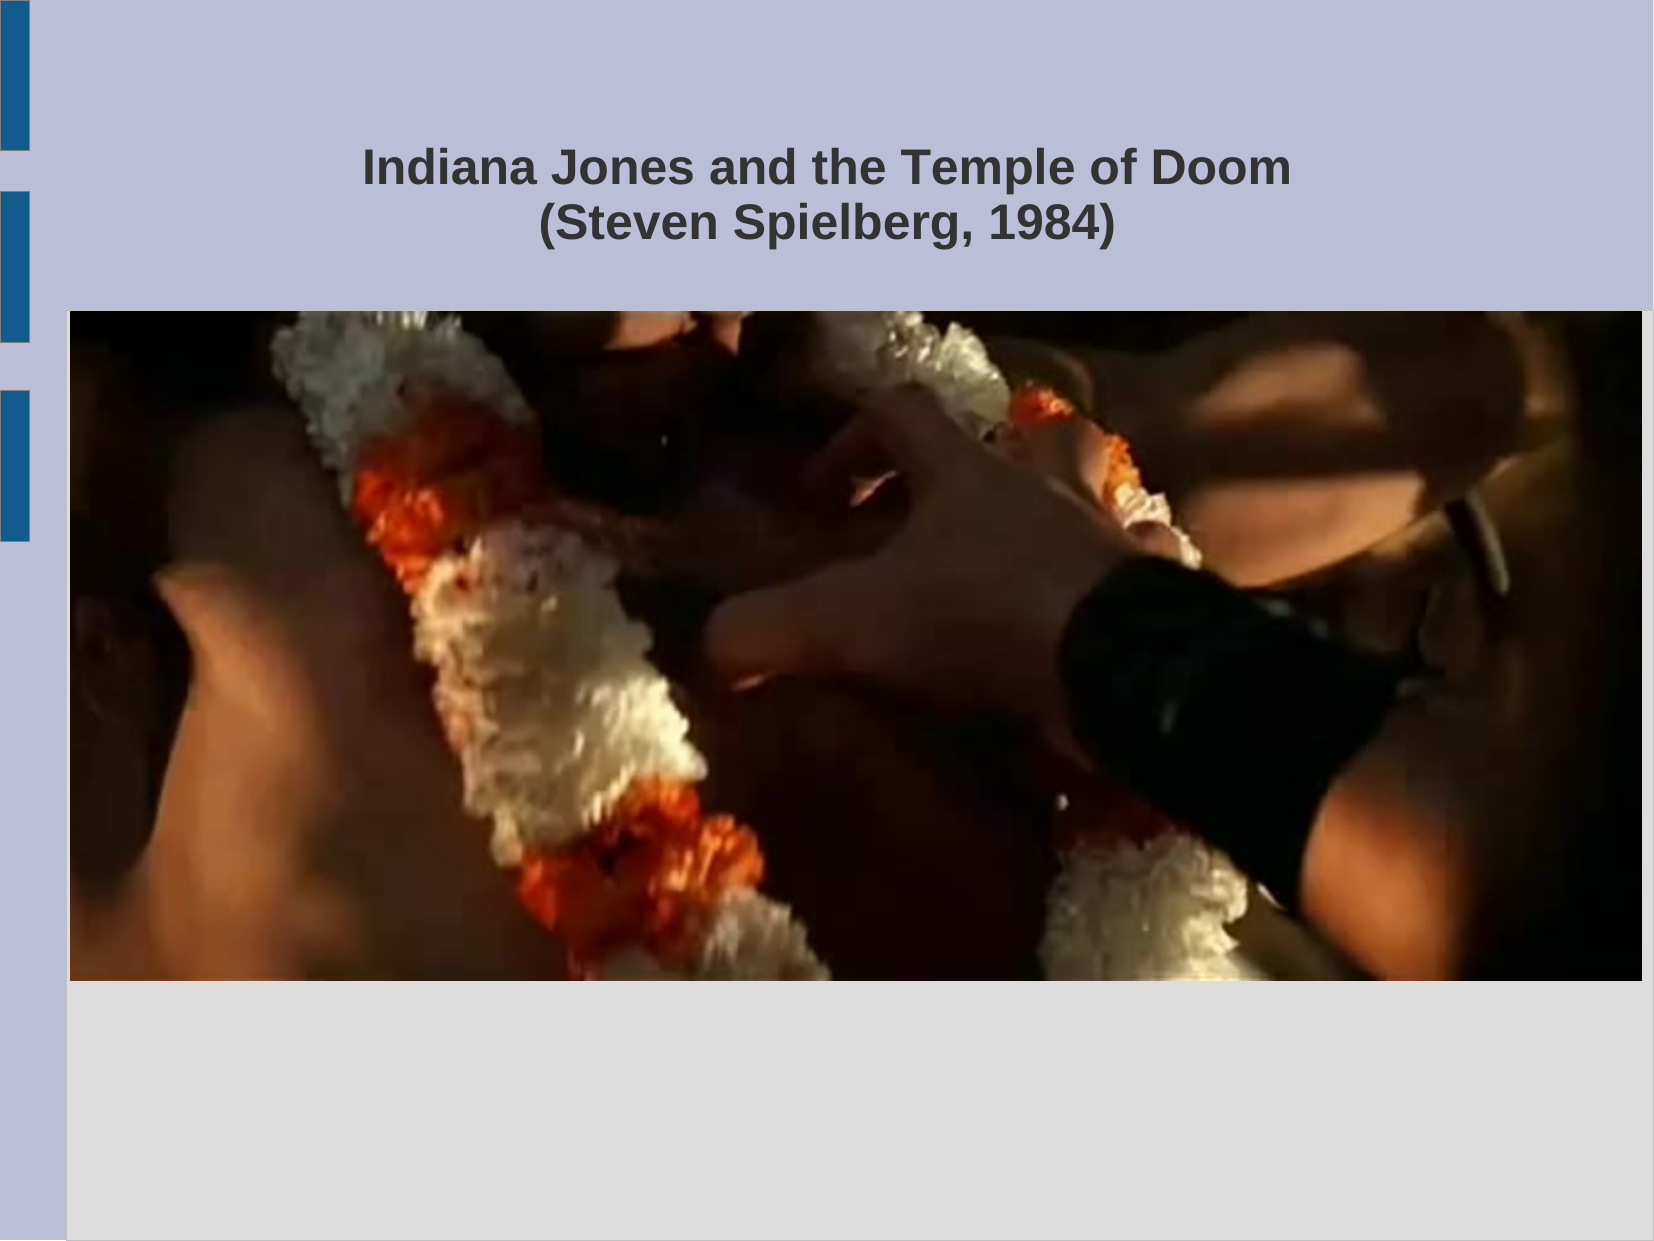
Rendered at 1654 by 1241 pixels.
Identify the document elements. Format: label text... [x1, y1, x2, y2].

picture [70, 311, 1642, 981]
title Indiana Jones and the Temple of Doom (Steven Spielberg, 1984) [121, 91, 1534, 299]
